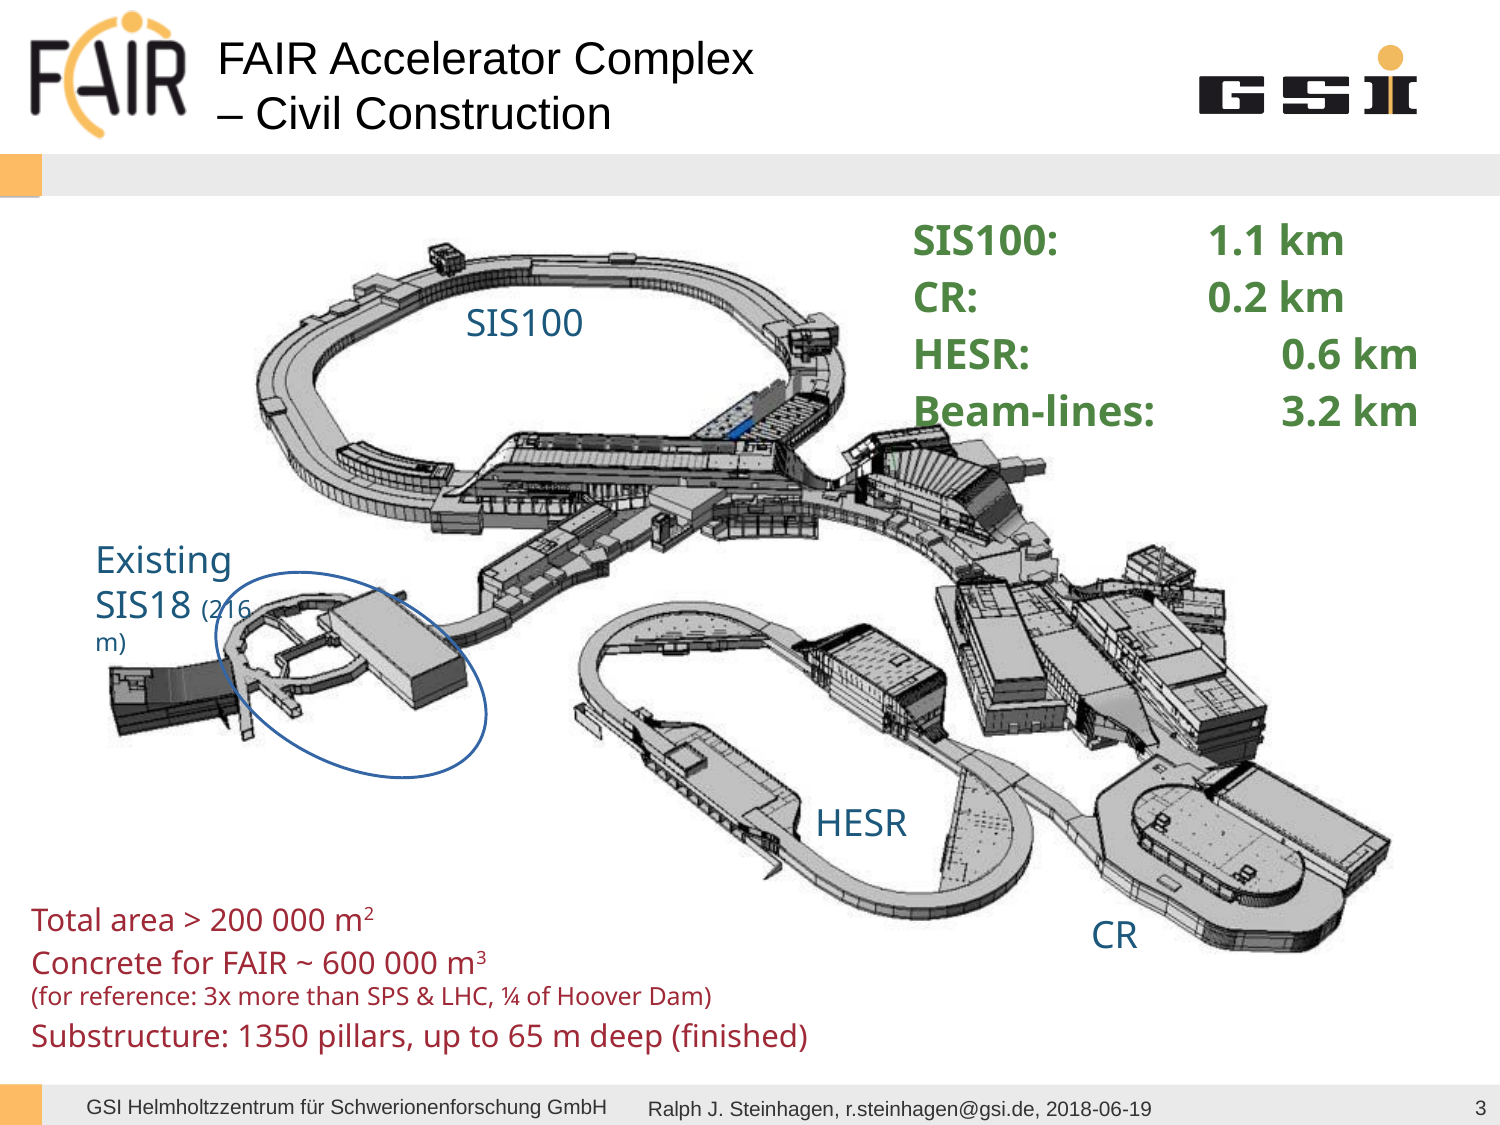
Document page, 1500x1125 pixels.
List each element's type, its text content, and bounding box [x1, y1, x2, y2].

picture [30, 9, 187, 141]
text_box FAIR Accelerator Complex – Civil Construction [217, 20, 1109, 147]
text_box CR [1076, 900, 1171, 962]
text_box SIS100: 1.1 km CR: 0.2 km HESR: 0.6 km Beam-lines: 3.2 km [897, 203, 1489, 422]
text_box HESR [800, 788, 935, 850]
picture [218, 574, 484, 776]
picture [1197, 42, 1419, 117]
picture [96, 226, 1404, 962]
text_box SIS100 [451, 289, 621, 350]
text_box Existing SIS18 (216 m) [95, 536, 257, 582]
text_box Total area > 200 000 m2 Concrete for FAIR ~ 600 000 m3 (for reference: 3x more than SPS & LHC, ¼ of Hoover Dam) Substructure: 1350 pillars, up to 65 m deep (finished) [31, 899, 1052, 1052]
